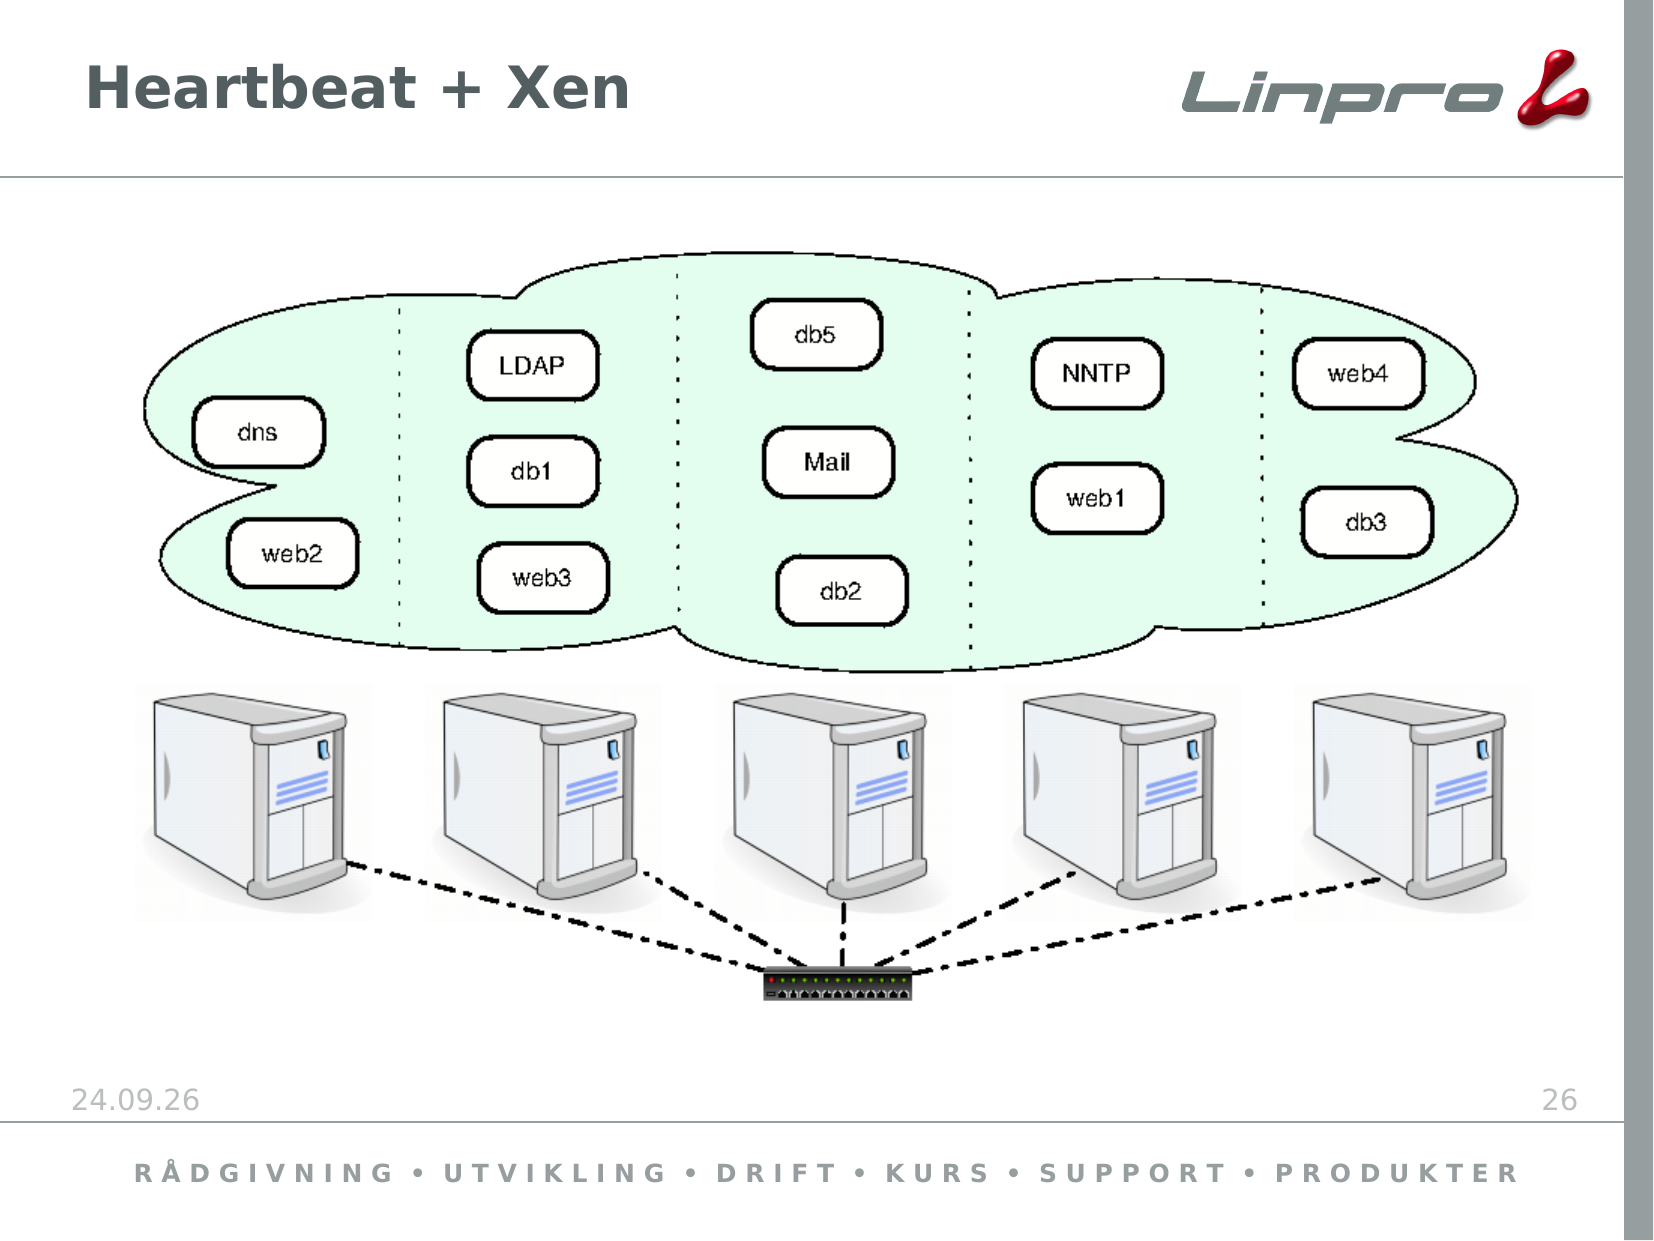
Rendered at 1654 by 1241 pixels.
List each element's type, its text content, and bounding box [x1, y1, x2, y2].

picture [76, 238, 1579, 1004]
picture [1181, 47, 1595, 133]
title Heartbeat + Xen [84, 49, 1573, 128]
